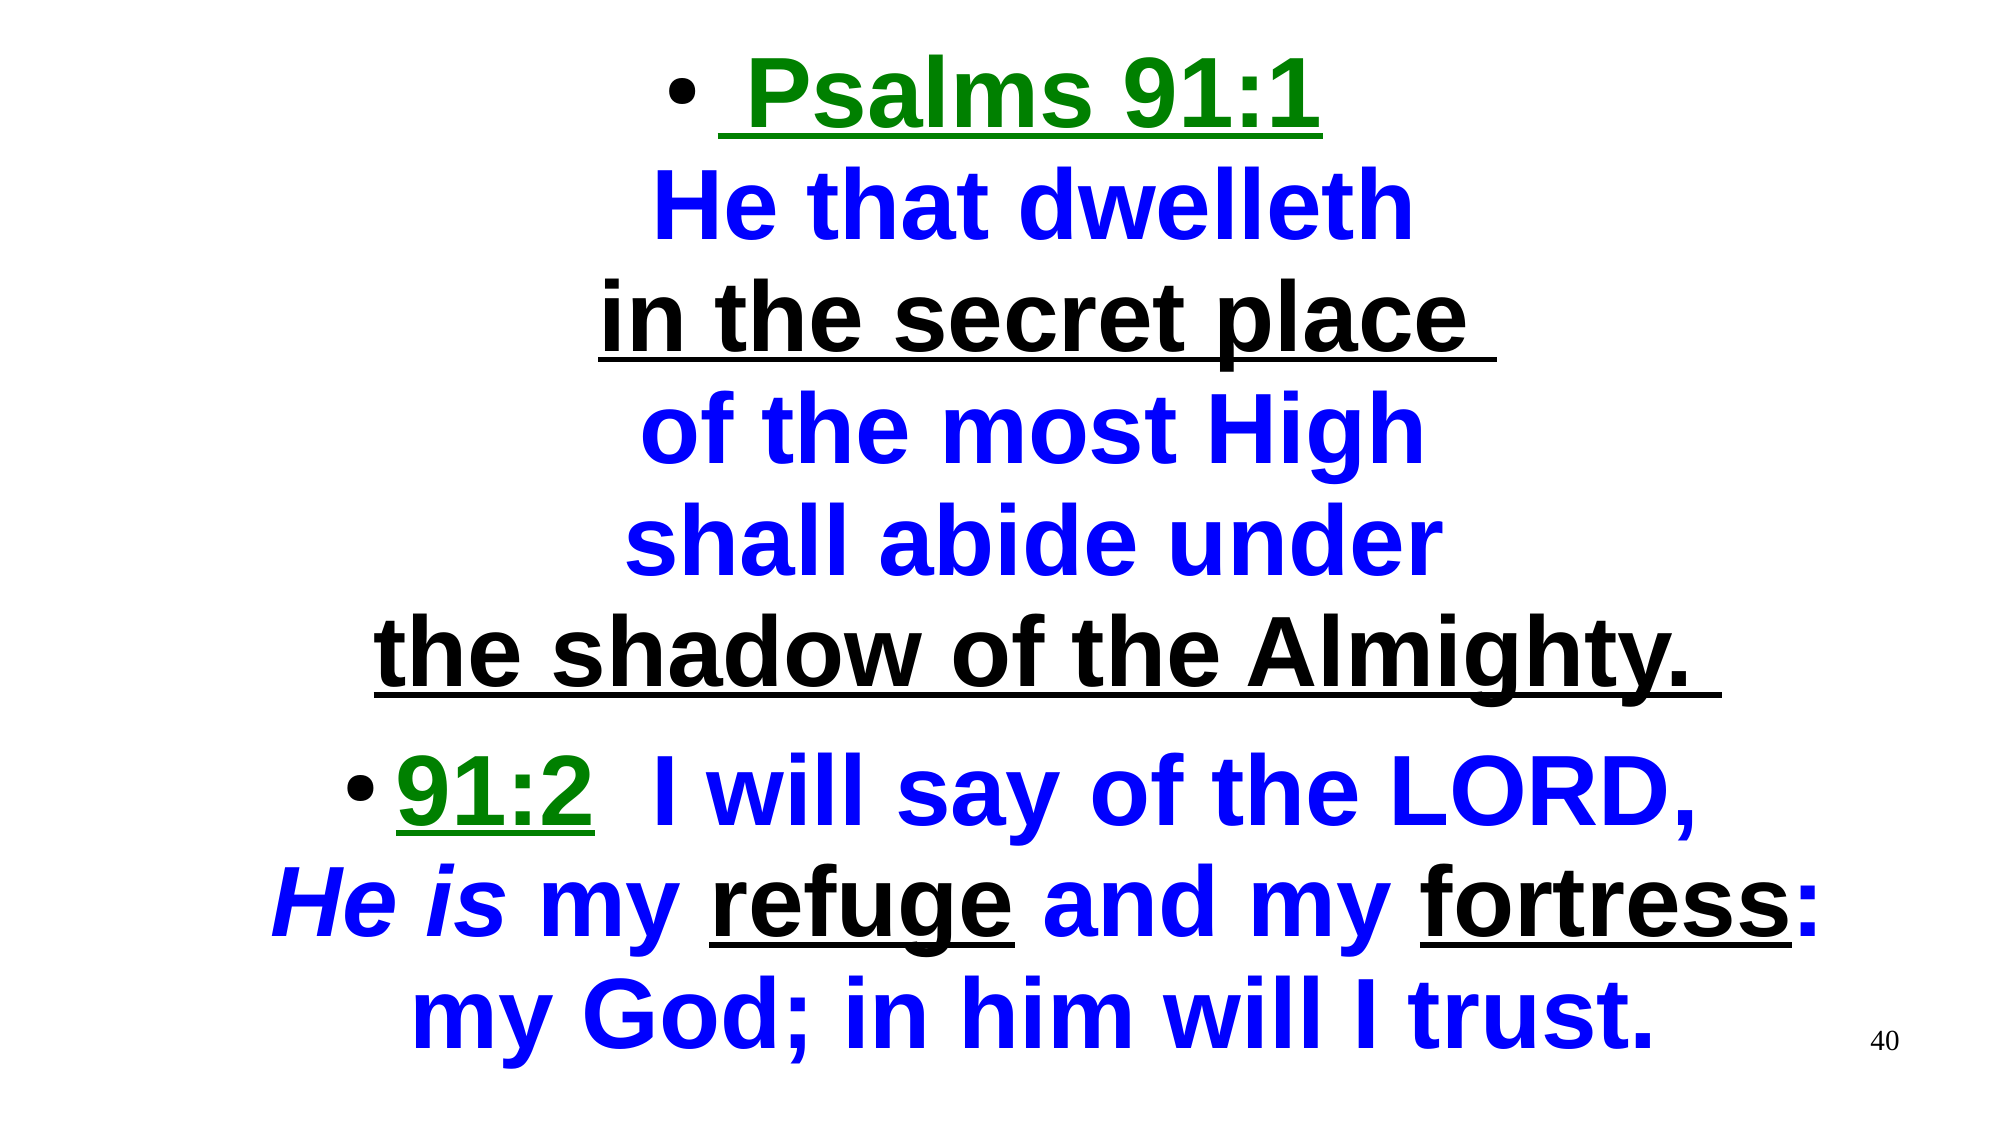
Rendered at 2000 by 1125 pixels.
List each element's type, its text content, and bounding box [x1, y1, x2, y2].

list Psalms 91:1 He that dwelleth in the secret place of the most High shall abide under the shadow of the Almighty. 91:2 I will say of the LORD, He is my refuge and my fortress: my God; in him will I trust. [37, 37, 1988, 1088]
